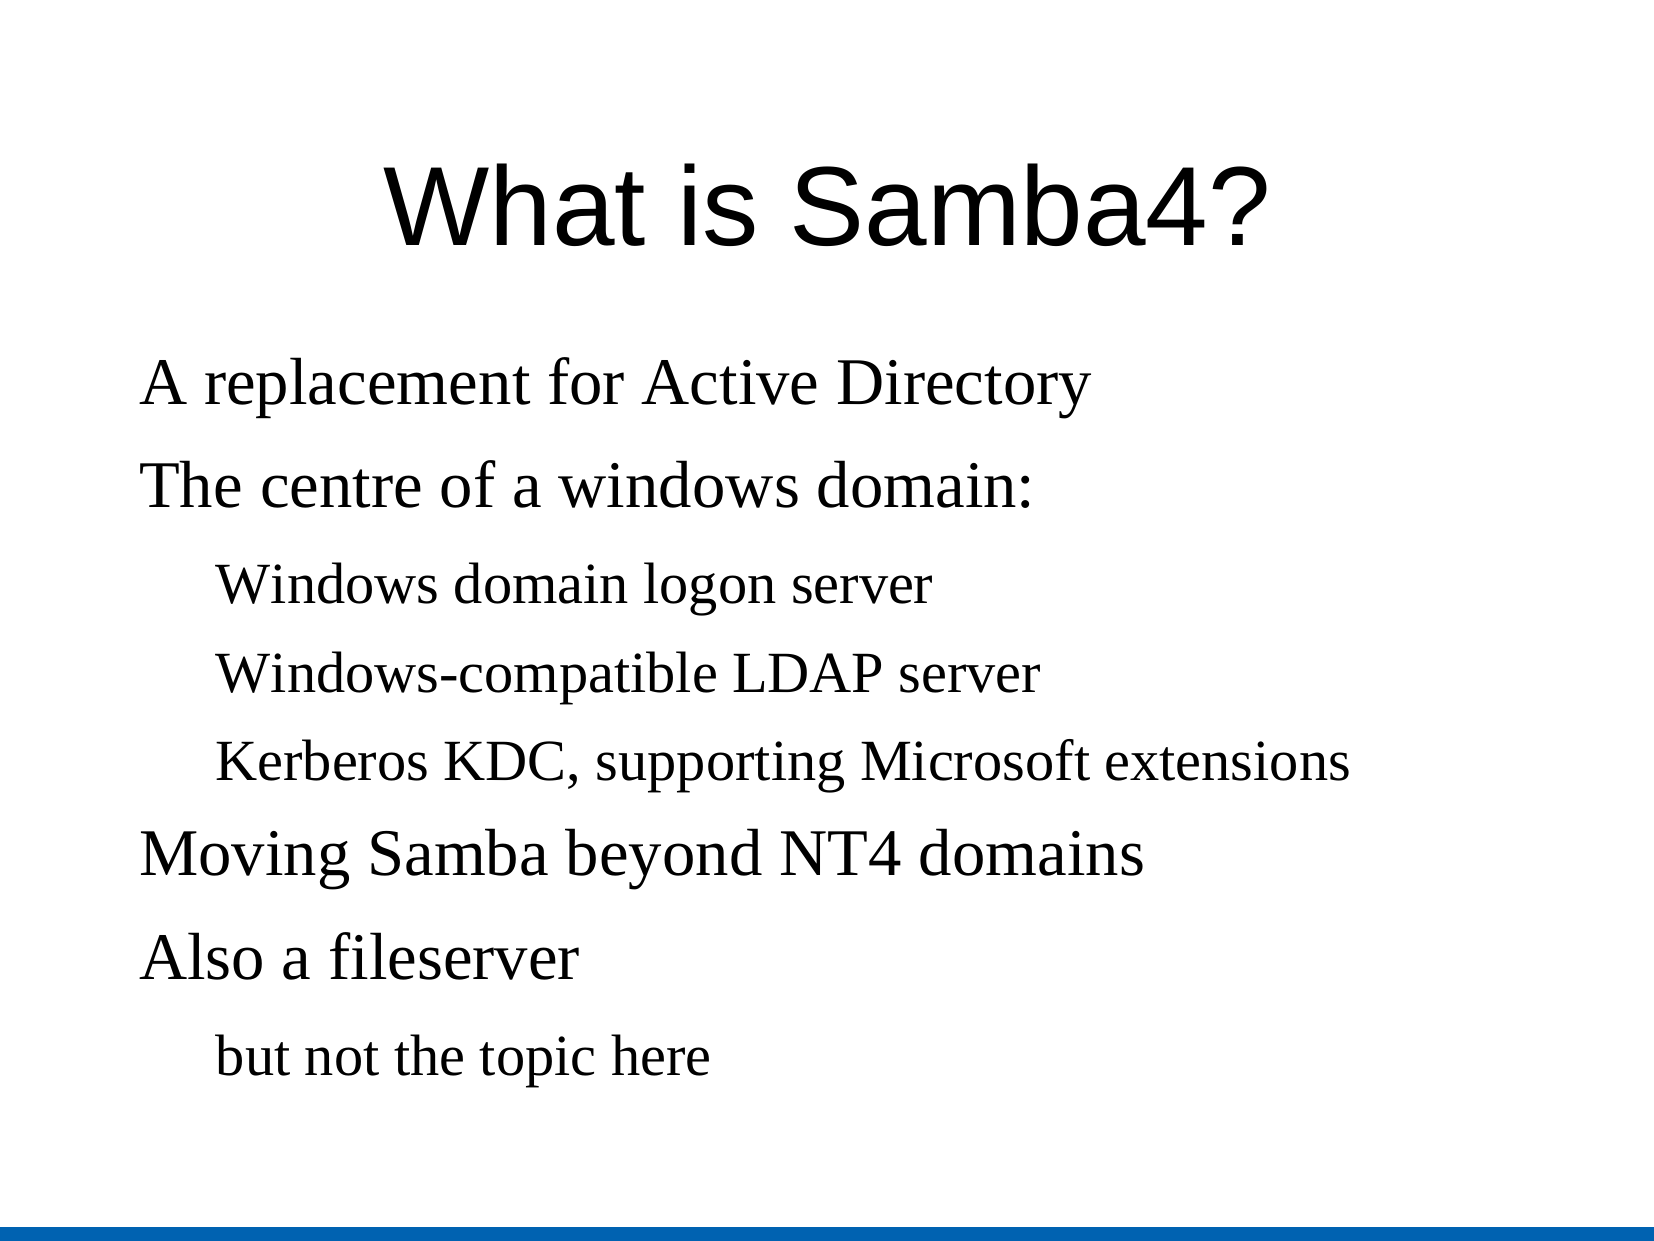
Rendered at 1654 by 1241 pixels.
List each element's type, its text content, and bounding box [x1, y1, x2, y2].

list A replacement for Active Directory The centre of a windows domain: Windows domain logon server Windows-compatible LDAP server Kerberos KDC, supporting Microsoft extensions Moving Samba beyond NT4 domains Also a fileserver but not the topic here [121, 344, 1534, 1139]
title What is Samba4? [121, 110, 1534, 303]
